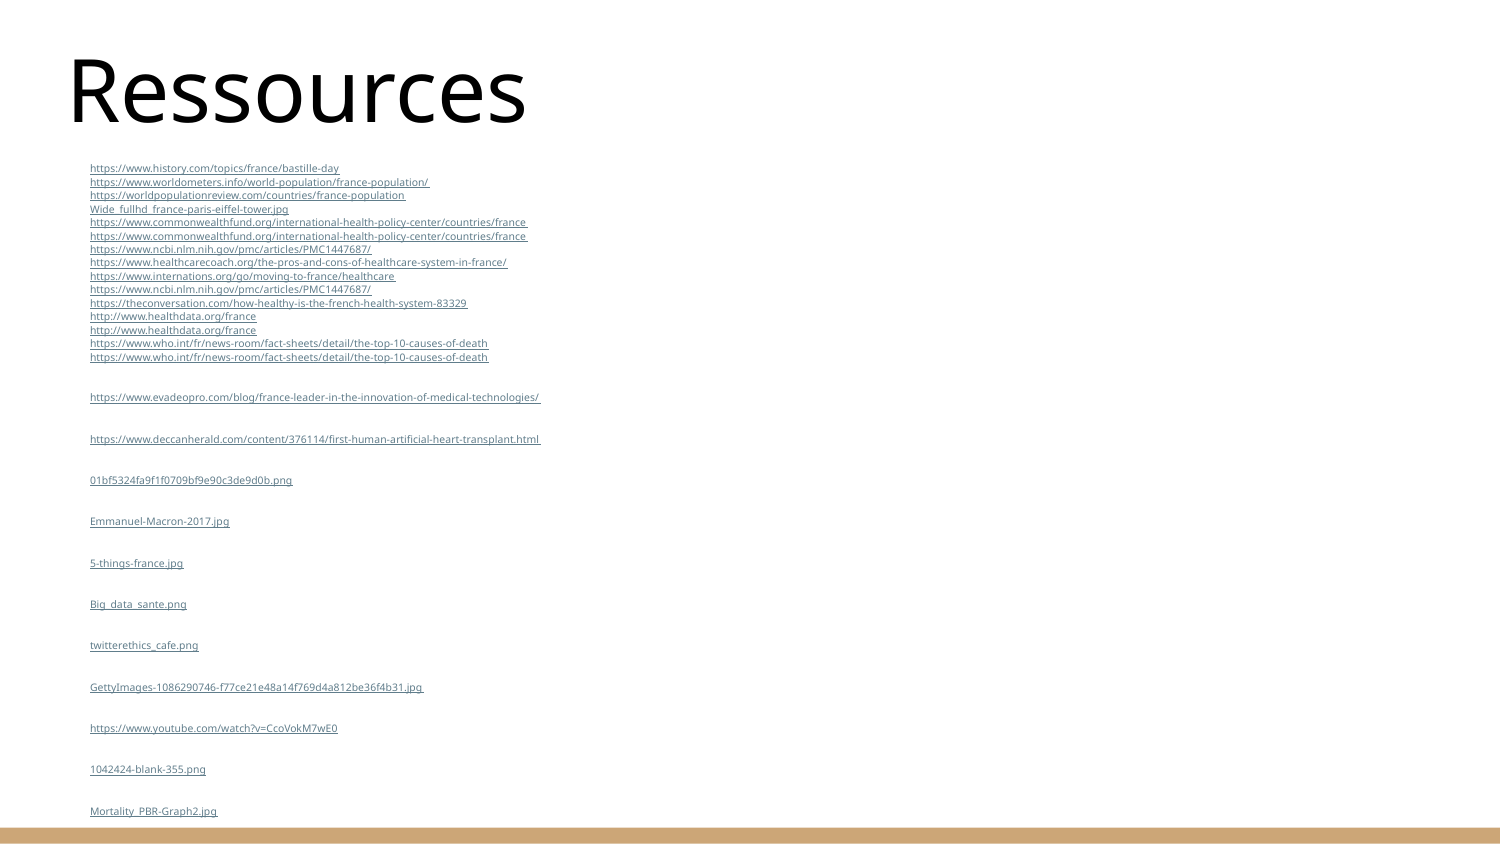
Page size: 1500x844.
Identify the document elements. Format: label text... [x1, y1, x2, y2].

title Ressources [51, 19, 1449, 156]
list https://www.history.com/topics/france/bastille-day https://www.worldometers.info/world-population/france-population/ https://worldpopulationreview.com/countries/france-population Wide_fullhd_france-paris-eiffel-tower.jpg https://www.commonwealthfund.org/international-health-policy-center/countries/france https://www.commonwealthfund.org/international-health-policy-center/countries/france https://www.ncbi.nlm.nih.gov/pmc/articles/PMC1447687/ https://www.healthcarecoach.org/the-pros-and-cons-of-healthcare-system-in-france/ https://www.internations.org/go/moving-to-france/healthcare https://www.ncbi.nlm.nih.gov/pmc/articles/PMC1447687/ https://theconversation.com/how-healthy-is-the-french-health-system-83329 http://www.healthdata.org/france http://www.healthdata.org/france https://www.who.int/fr/news-room/fact-sheets/detail/the-top-10-causes-of-death https://www.who.int/fr/news-room/fact-sheets/detail/the-top-10-causes-of-death https://www.evadeopro.com/blog/france-leader-in-the-innovation-of-medical-technologies/ https://www.deccanherald.com/content/376114/first-human-artificial-heart-transplant.html 01bf5324fa9f1f0709bf9e90c3de9d0b.png Emmanuel-Macron-2017.jpg 5-things-france.jpg Big_data_sante.png twitterethics_cafe.png GettyImages-1086290746-f77ce21e48a14f769d4a812be36f4b31.jpg https://www.youtube.com/watch?v=CcoVokM7wE0 1042424-blank-355.png Mortality_PBR-Graph2.jpg france_heart_transplant_AFP_360.jpg [0, 147, 1426, 756]
